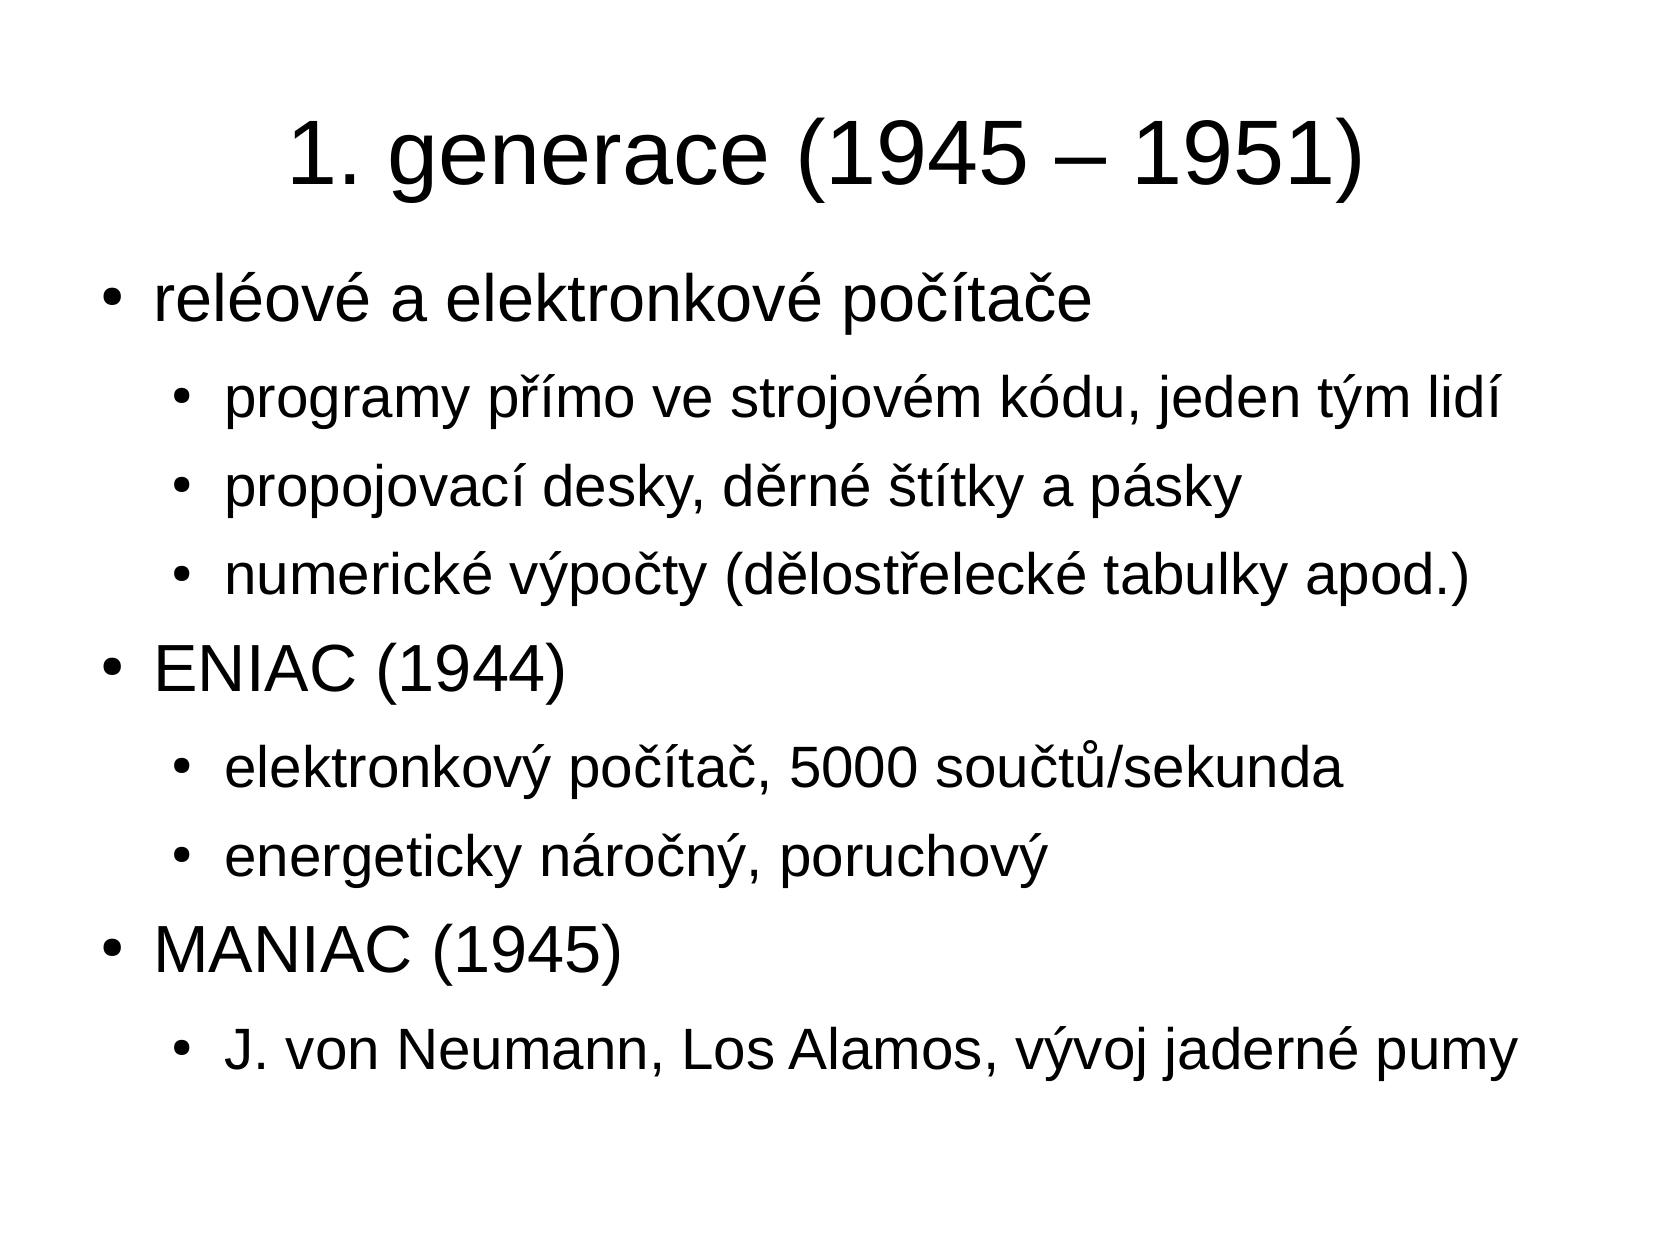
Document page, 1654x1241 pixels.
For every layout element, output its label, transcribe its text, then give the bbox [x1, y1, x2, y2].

list reléové a elektronkové počítače programy přímo ve strojovém kódu, jeden tým lidí propojovací desky, děrné štítky a pásky numerické výpočty (dělostřelecké tabulky apod.) ENIAC (1944) elektronkový počítač, 5000 součtů/sekunda energeticky náročný, poruchový MANIAC (1945) J. von Neumann, Los Alamos, vývoj jaderné pumy [82, 260, 1571, 1082]
title 1. generace (1945 – 1951) [82, 56, 1571, 250]
